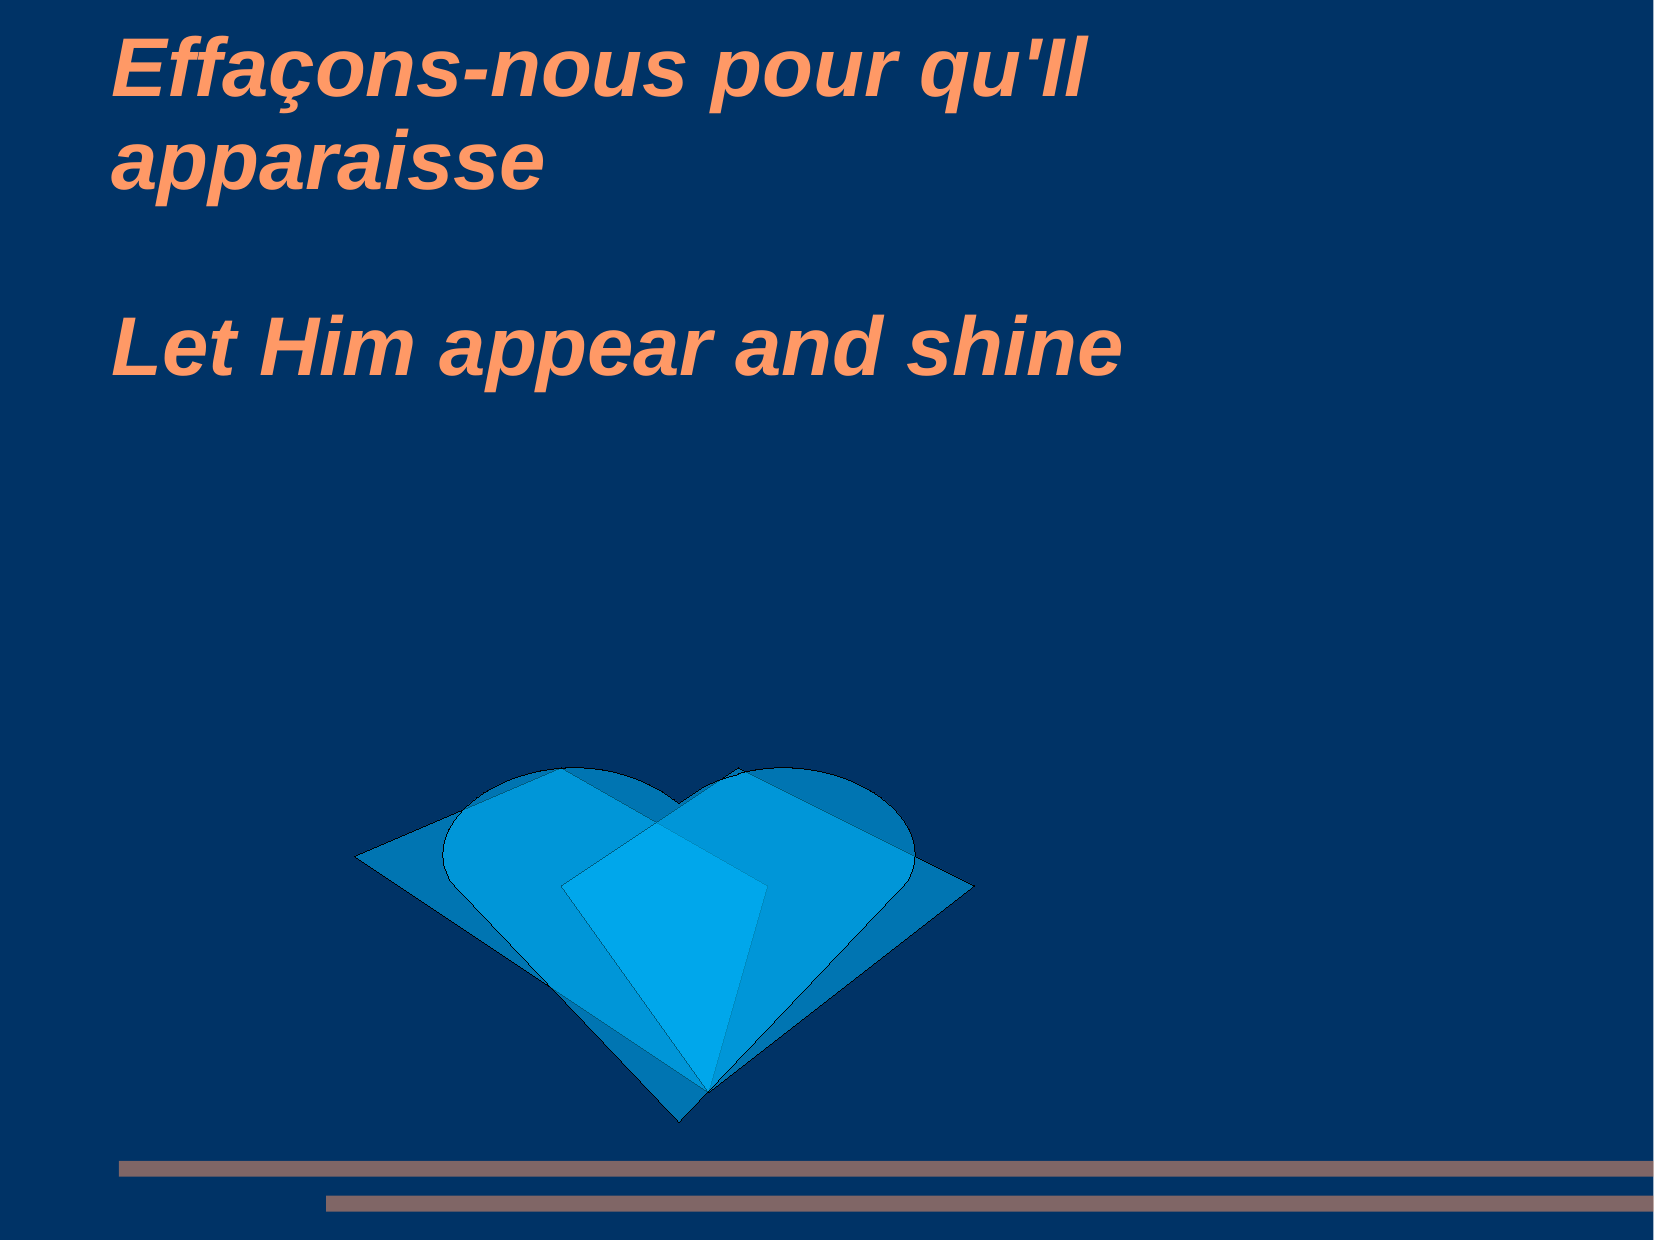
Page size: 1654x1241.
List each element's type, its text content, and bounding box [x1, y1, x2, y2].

text_box [354, 767, 975, 1123]
title Effaçons-nous pour qu'Il apparaisse Let Him appear and shine [111, 21, 1524, 394]
